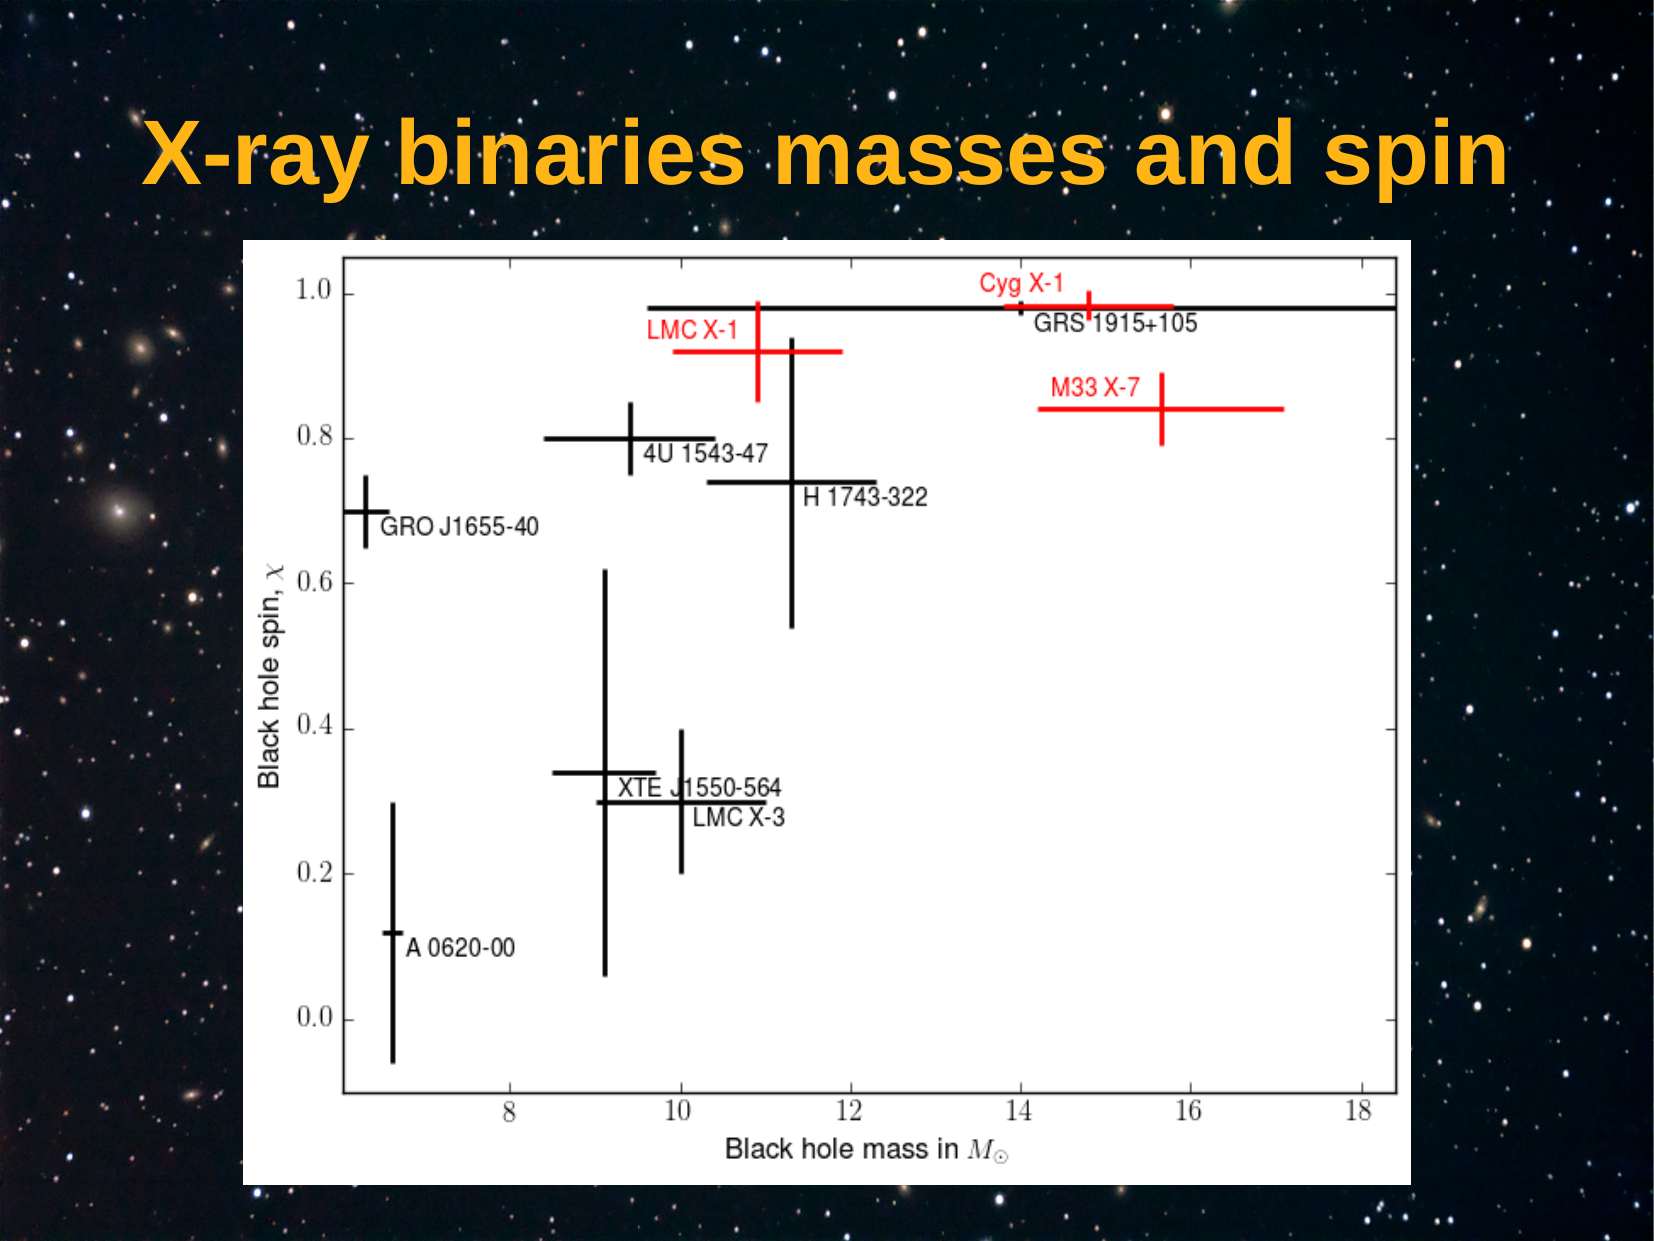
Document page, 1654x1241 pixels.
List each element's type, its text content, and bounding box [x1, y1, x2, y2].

title X-ray binaries masses and spin [82, 49, 1571, 257]
picture [0, 0, 1654, 1241]
